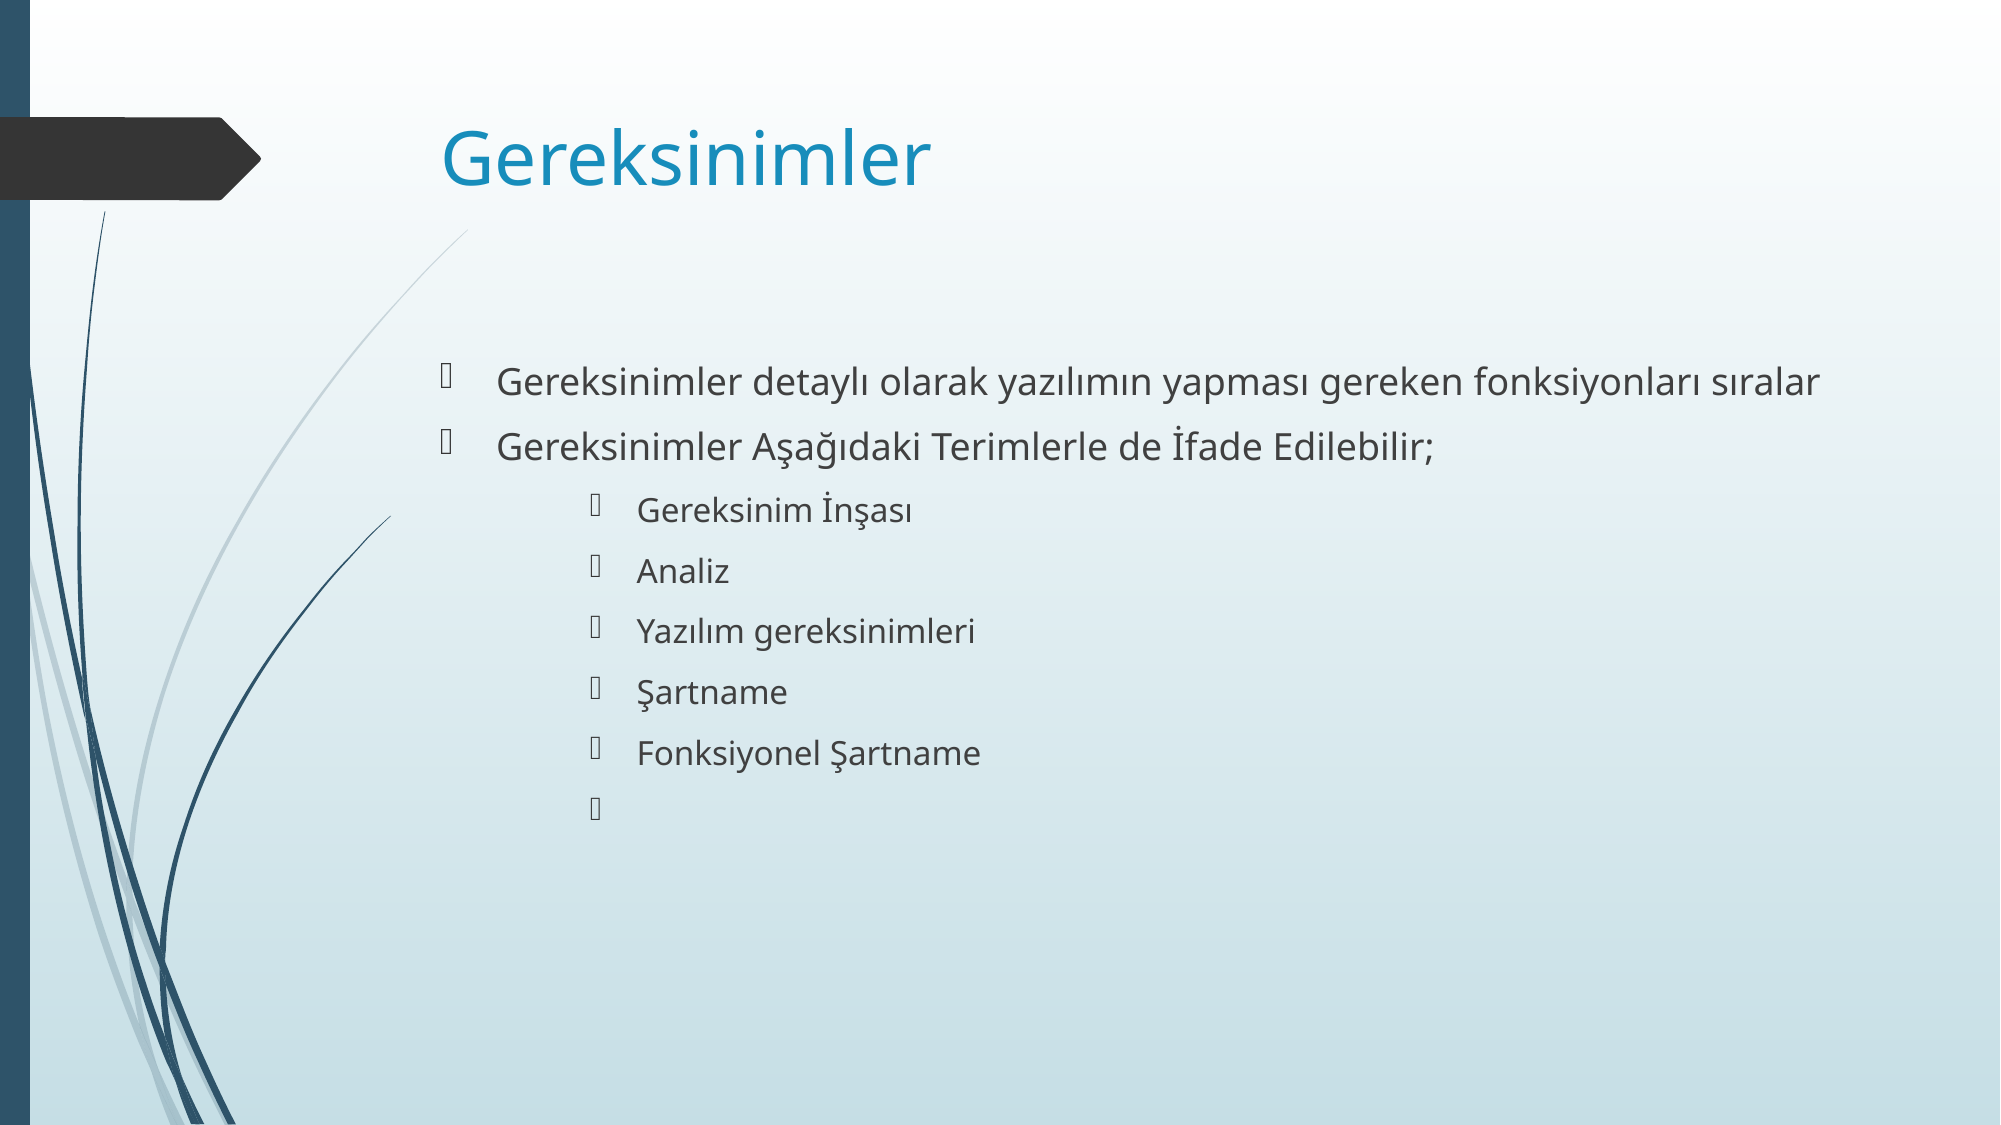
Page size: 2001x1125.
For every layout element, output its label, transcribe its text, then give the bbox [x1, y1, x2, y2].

list Gereksinimler detaylı olarak yazılımın yapması gereken fonksiyonları sıralar Gereksinimler Aşağıdaki Terimlerle de İfade Edilebilir; Gereksinim İnşası Analiz Yazılım gereksinimleri Şartname Fonksiyonel Şartname [424, 350, 1888, 970]
title Gereksinimler [425, 102, 1888, 313]
